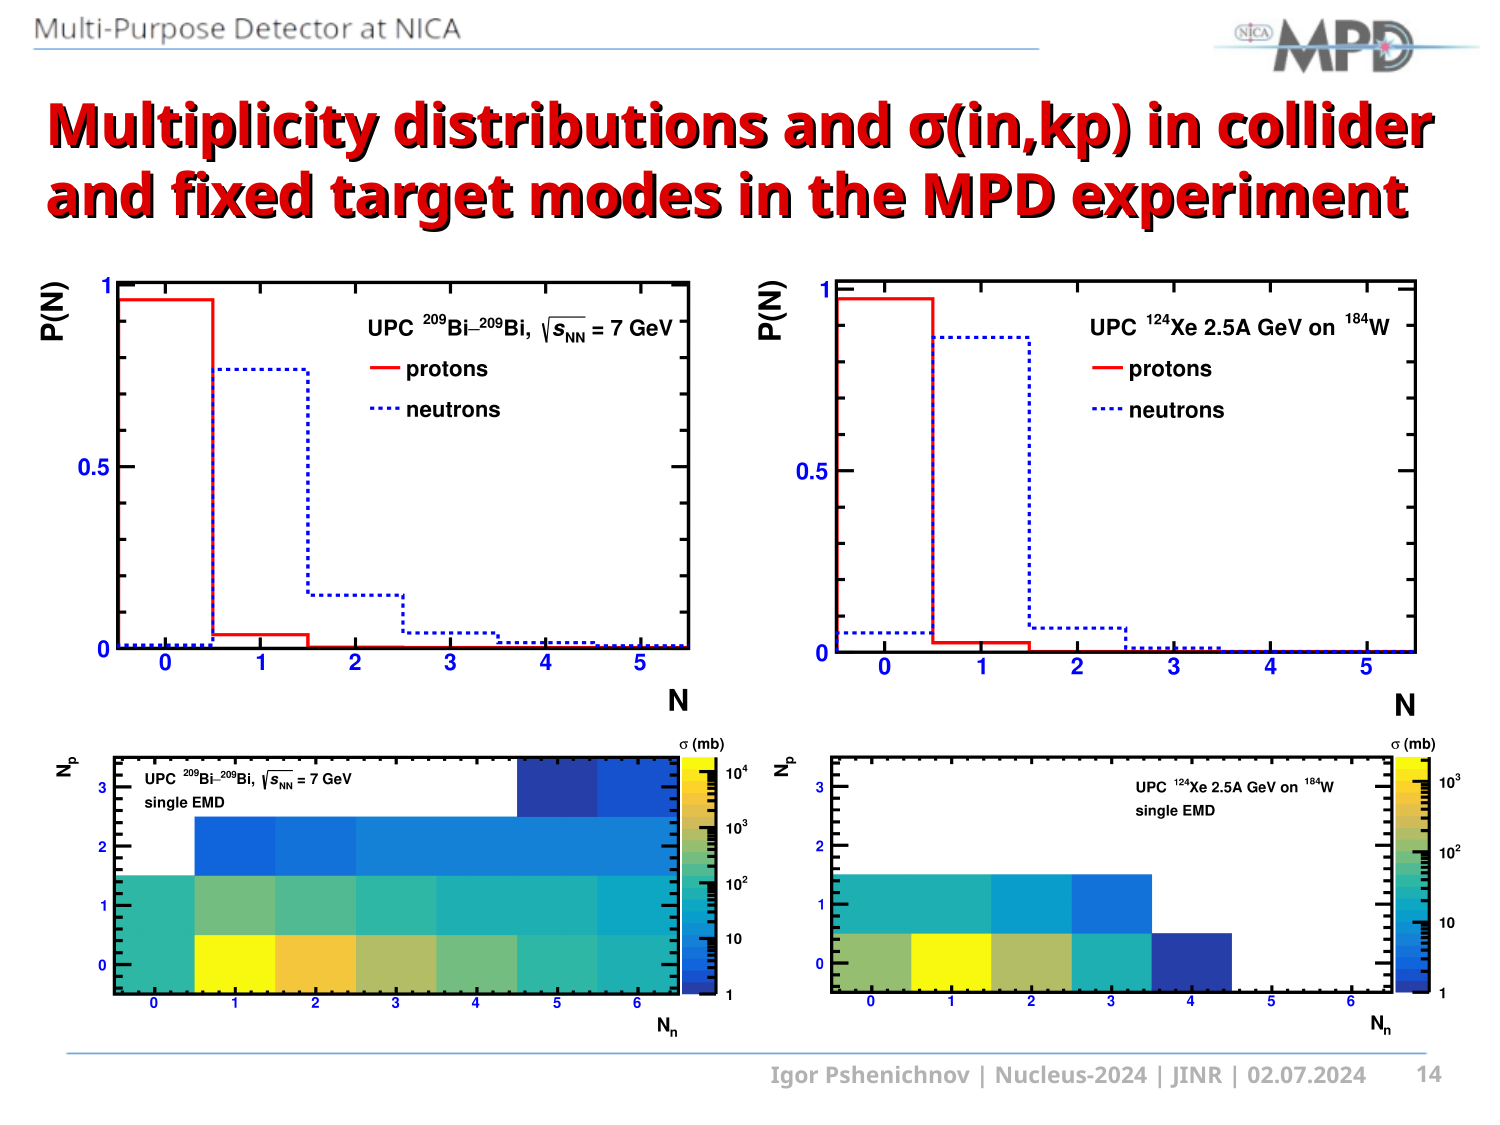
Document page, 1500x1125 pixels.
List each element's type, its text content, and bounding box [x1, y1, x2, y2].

text_box <number> [1399, 1045, 1459, 1105]
text_box Igor Pshenichnov | Nucleus-2024 | JINR | 02.07.2024 [537, 1045, 1388, 1105]
title Multiplicity distributions and σ(in,kp) in collider and fixed target modes in the MPD experiment [30, 97, 1471, 218]
picture [0, 0, 1500, 1125]
